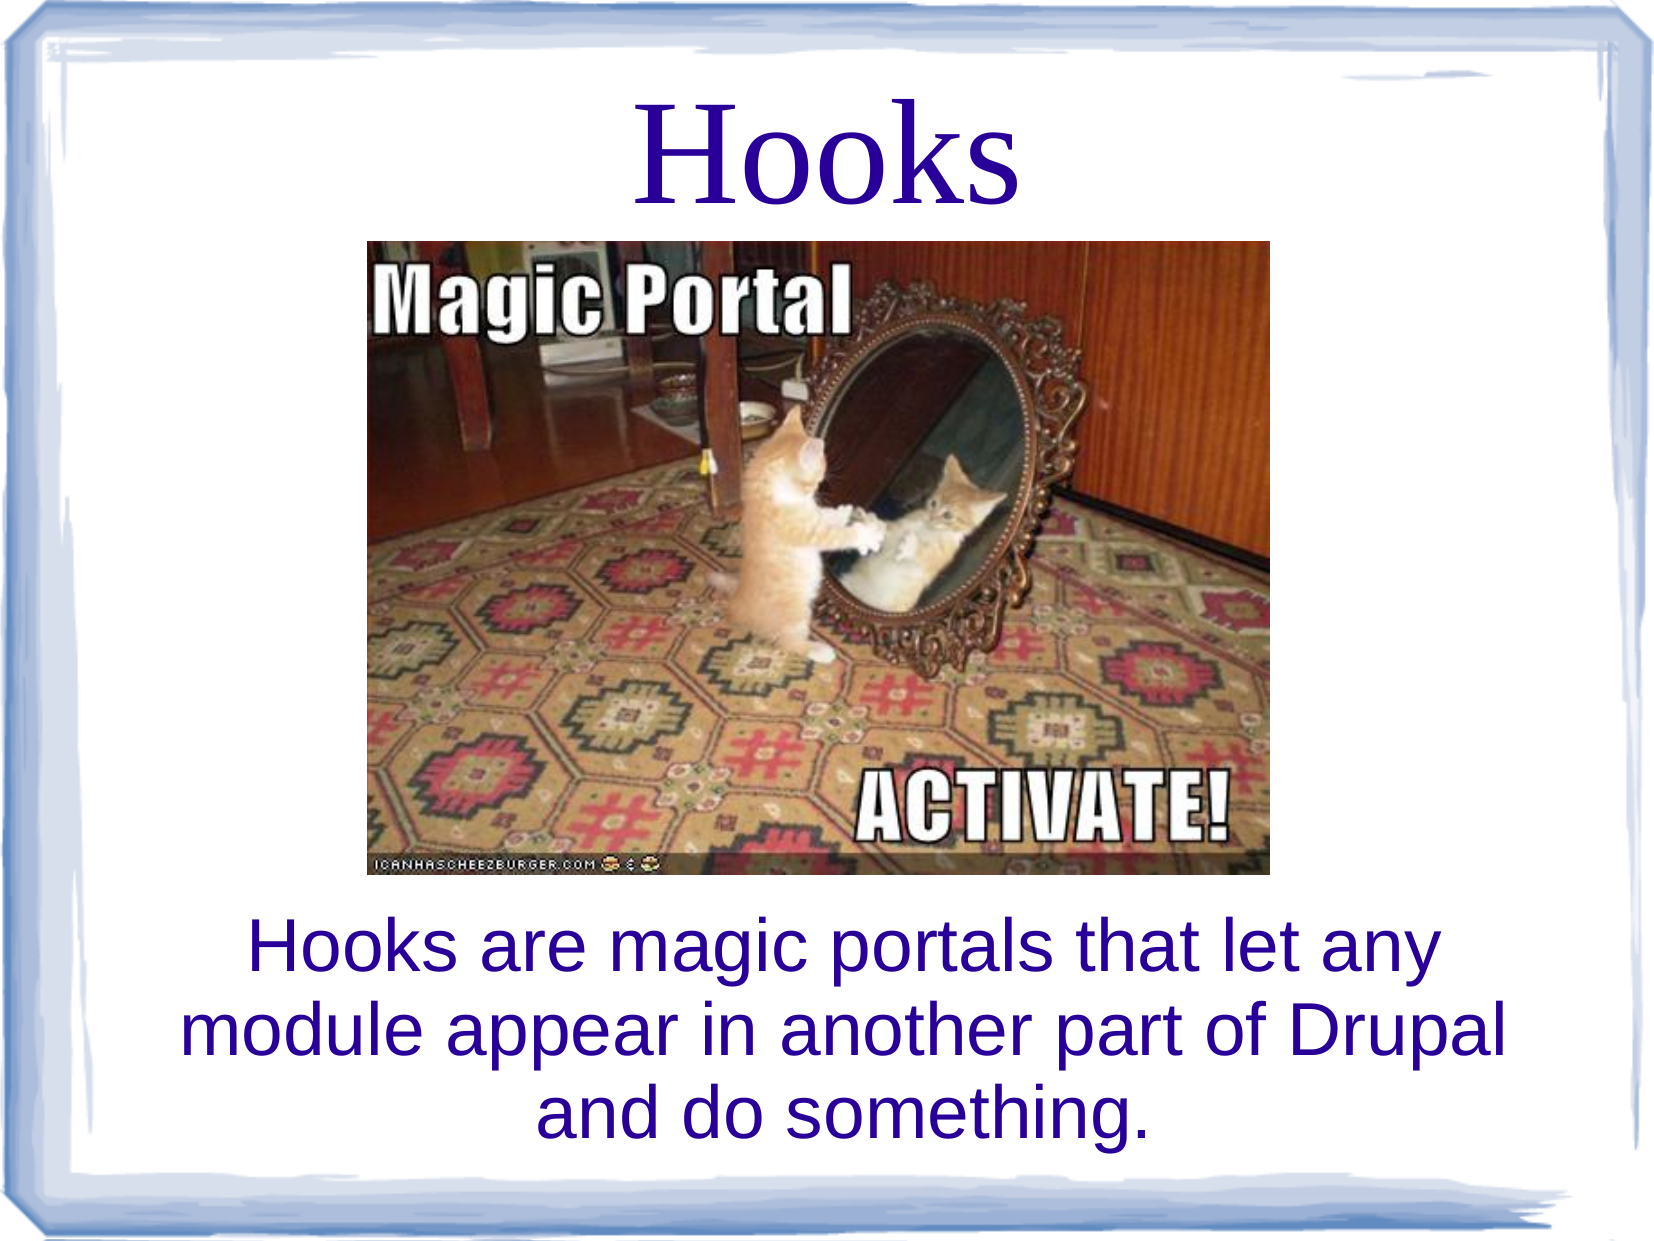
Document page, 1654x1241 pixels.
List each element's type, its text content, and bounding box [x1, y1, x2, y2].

subtitle Hooks are magic portals that let any module appear in another part of Drupal and do something. [118, 902, 1571, 1155]
picture [0, 0, 1654, 1241]
title Hooks [82, 56, 1571, 250]
